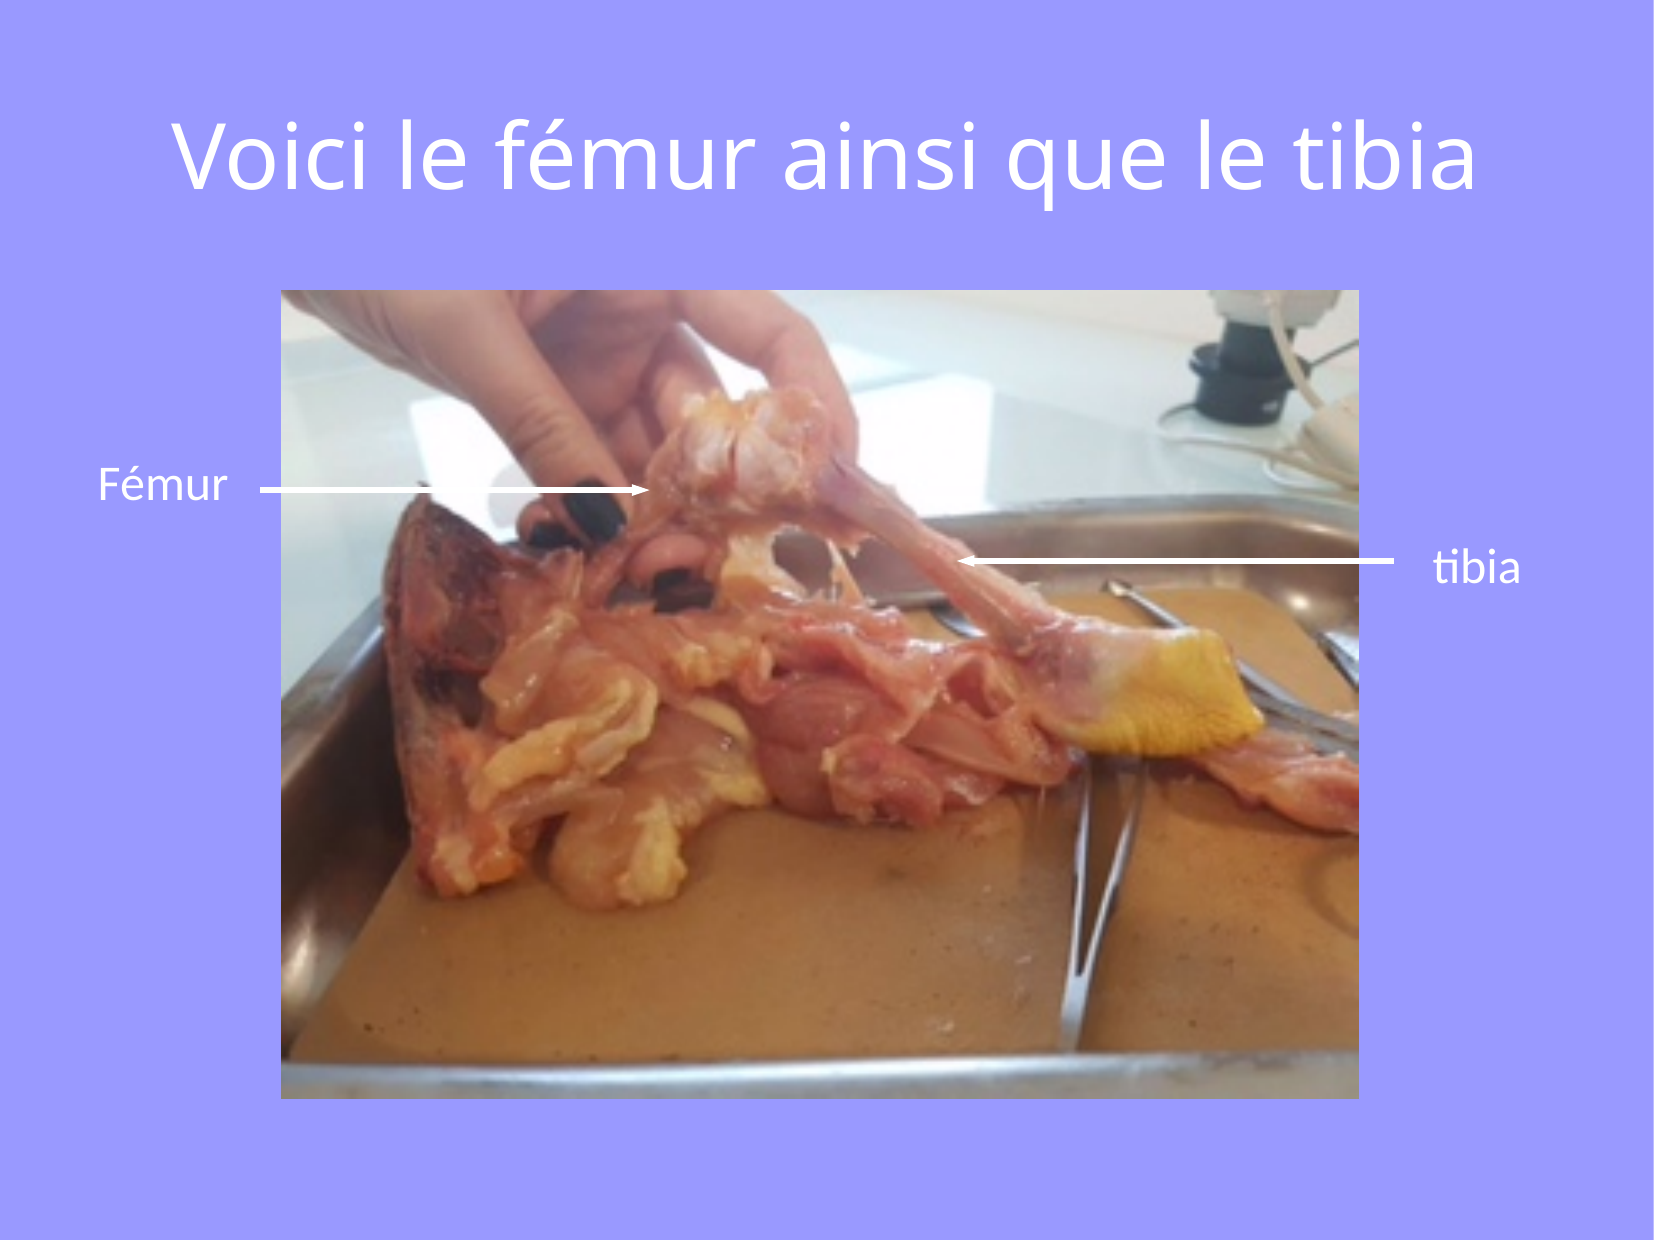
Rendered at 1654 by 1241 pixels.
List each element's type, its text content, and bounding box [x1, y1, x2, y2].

text_box Fémur [82, 442, 248, 519]
picture [281, 290, 1359, 1099]
title Voici le fémur ainsi que le tibia [82, 49, 1571, 257]
text_box tibia [1417, 525, 1583, 602]
